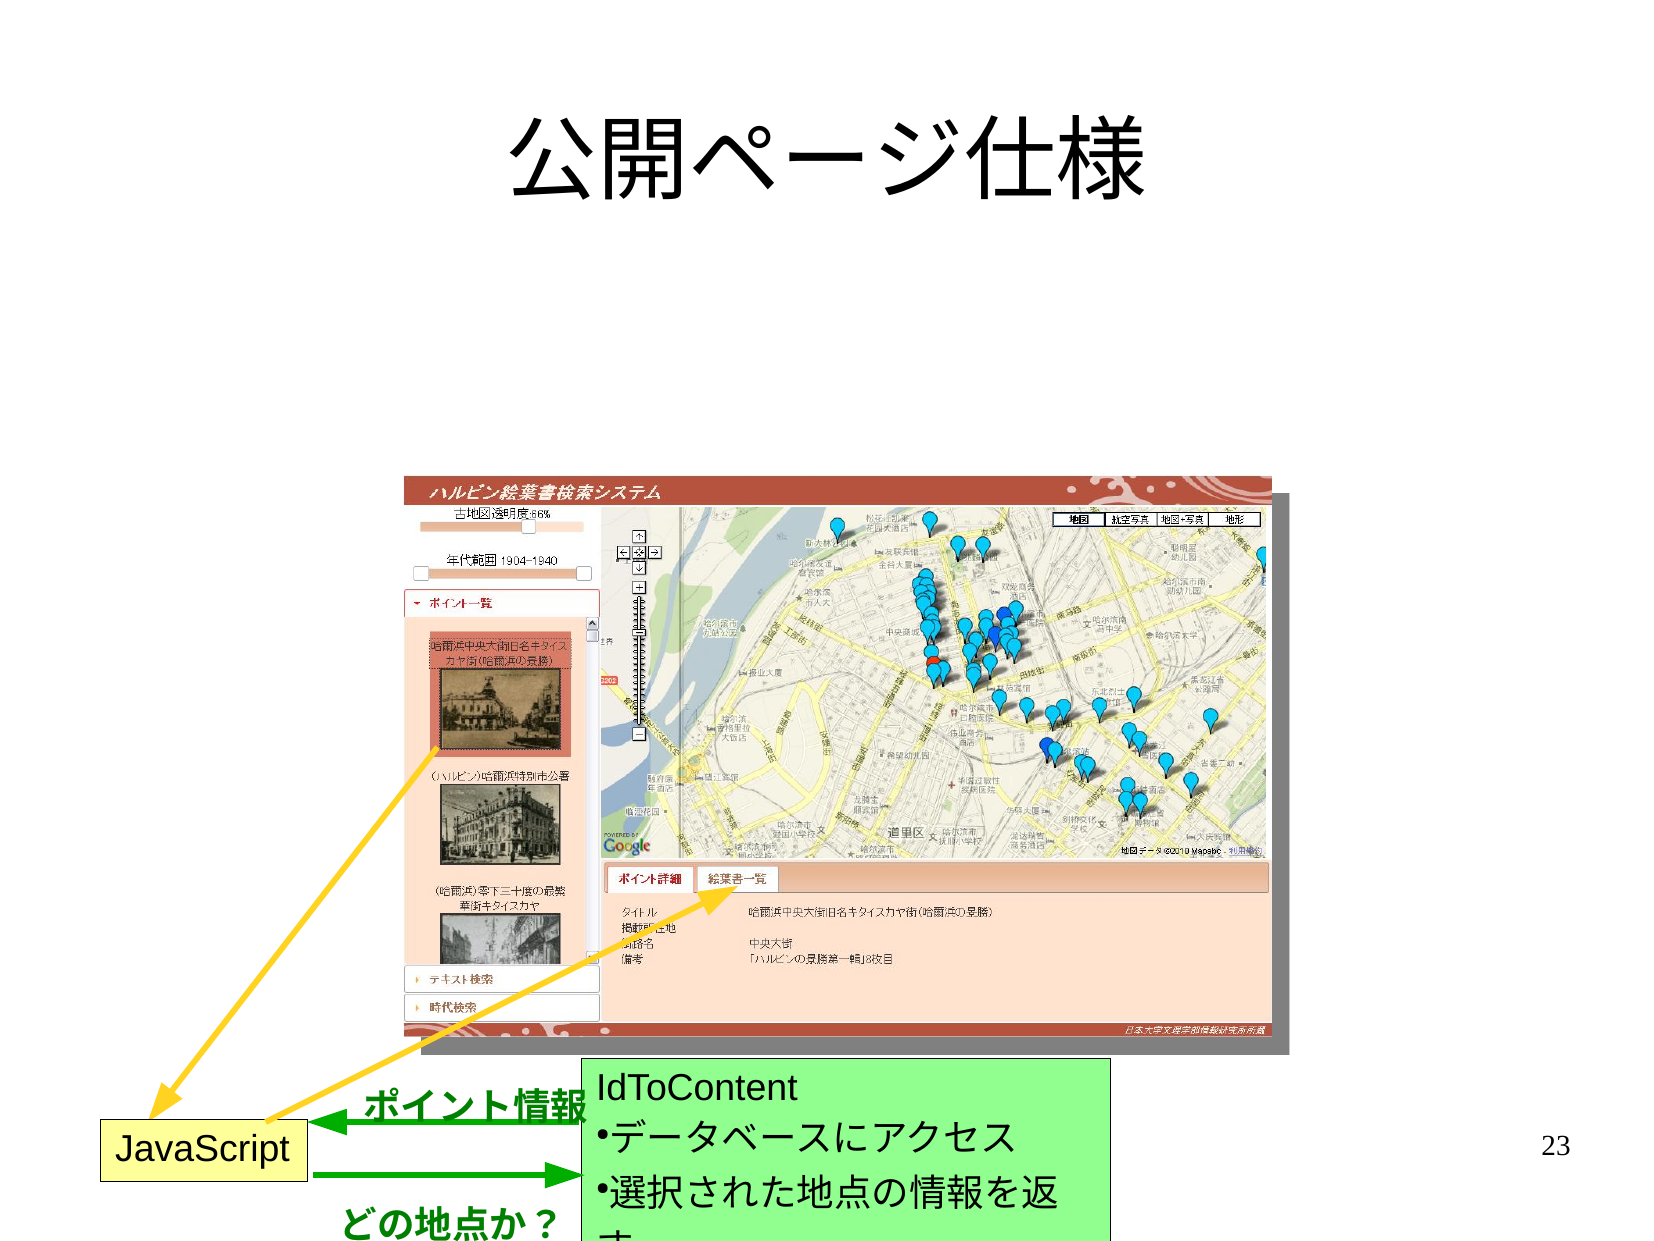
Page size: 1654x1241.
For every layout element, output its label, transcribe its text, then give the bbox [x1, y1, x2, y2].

text_box ポイント情報 [348, 1069, 363, 1077]
text_box どの地点か？ [324, 1187, 577, 1240]
picture [403, 475, 1272, 1037]
title 公開ページ仕様 [82, 56, 1571, 250]
text_box JavaScript [100, 1119, 308, 1182]
text_box ポイント情報 [348, 1069, 578, 1123]
text_box IdToContent データベースにアクセス 選択された地点の情報を返す [581, 1058, 1111, 1219]
